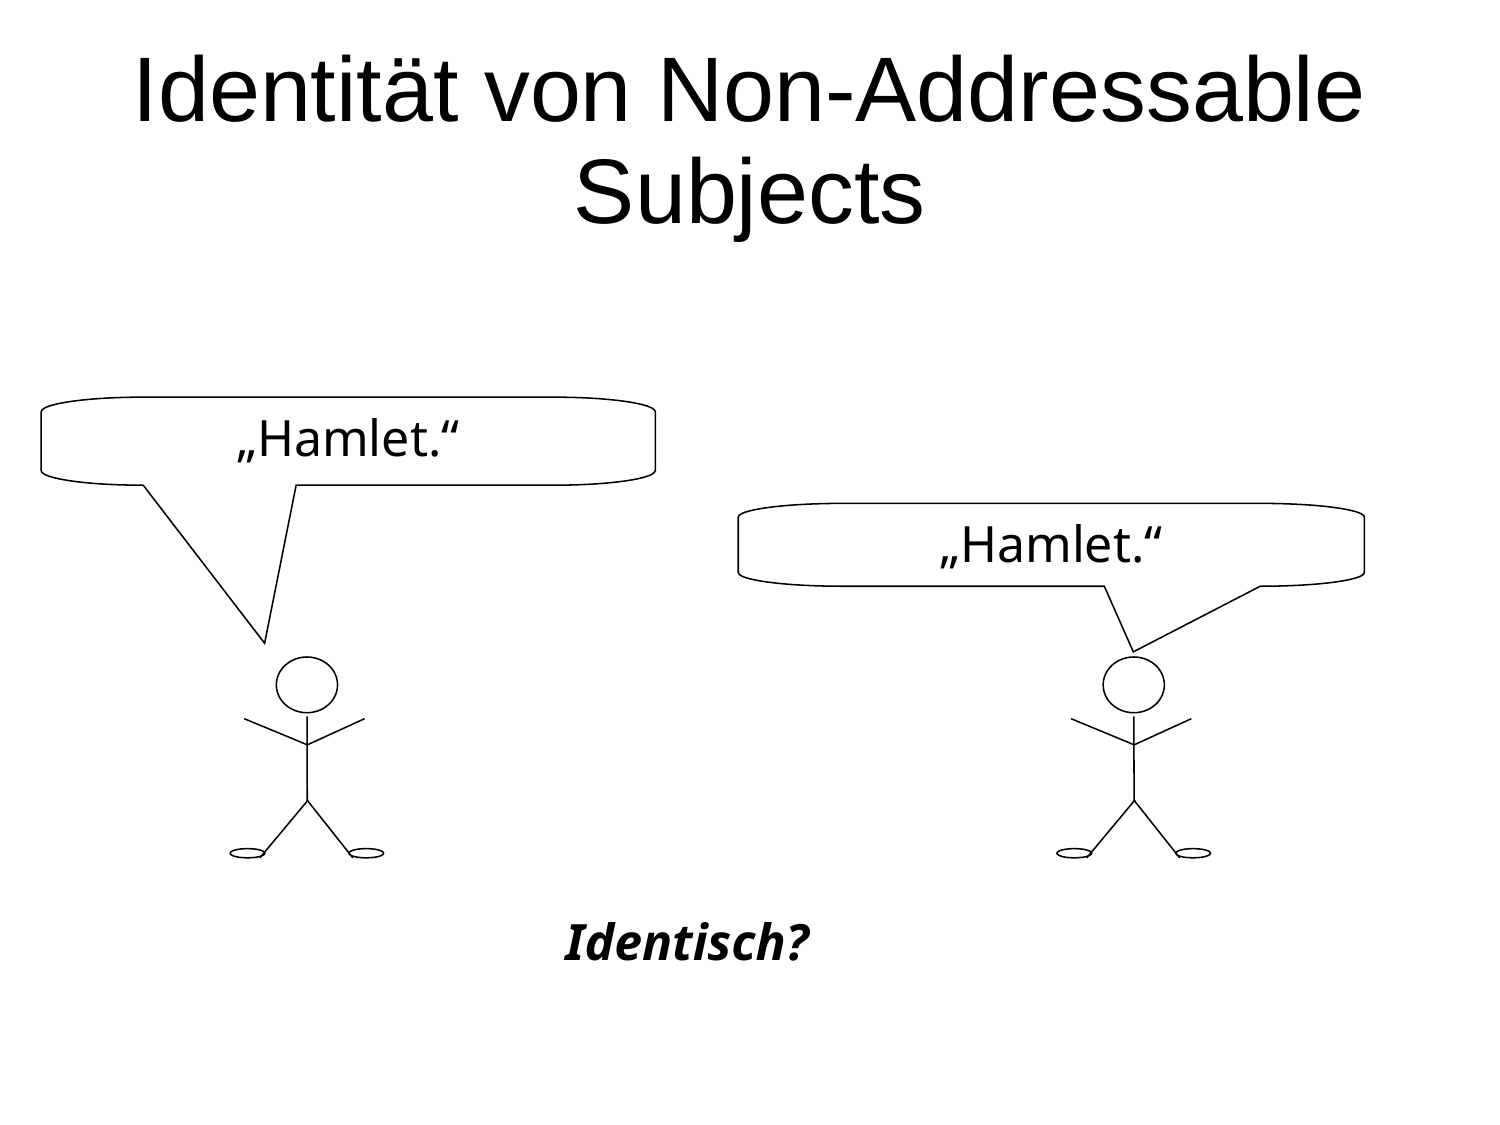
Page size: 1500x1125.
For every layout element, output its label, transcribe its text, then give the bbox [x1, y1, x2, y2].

title Identität von Non-Addressable Subjects [75, 25, 1426, 253]
text_box „Hamlet.“ [738, 503, 1365, 652]
text_box „Hamlet.“ [41, 397, 656, 644]
text_box Identisch? [550, 904, 824, 980]
